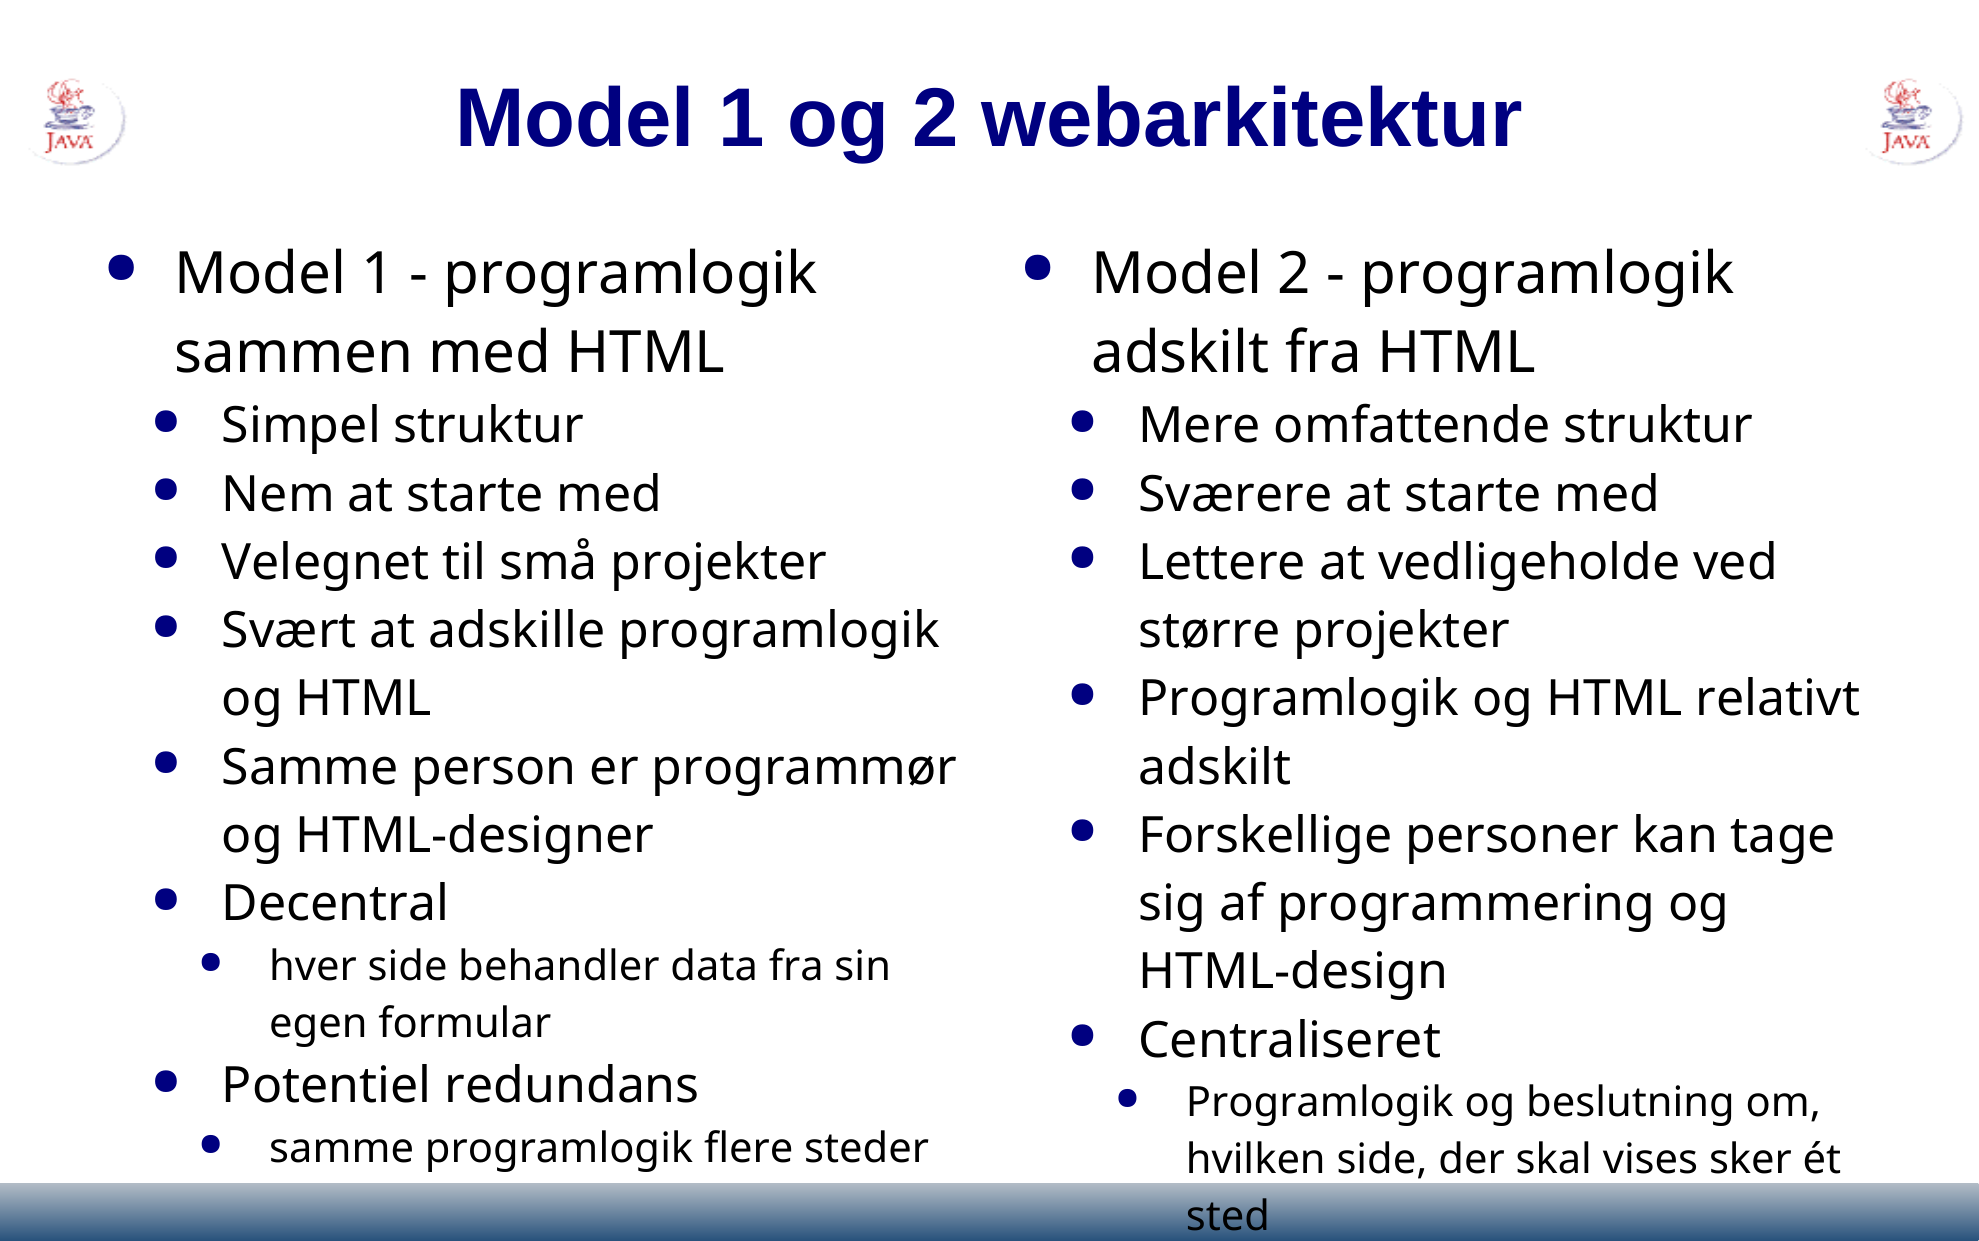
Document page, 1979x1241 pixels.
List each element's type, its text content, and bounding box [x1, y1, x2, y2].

title Model 1 og 2 webarkitektur [126, 14, 1853, 222]
picture [1853, 71, 1968, 169]
picture [12, 71, 126, 169]
list Model 1 - programlogik sammen med HTML Simpel struktur Nem at starte med Velegnet til små projekter Svært at adskille programlogik og HTML Samme person er programmør og HTML-designer Decentral hver side behandler data fra sin egen formular Potentiel redundans samme programlogik flere steder [92, 230, 965, 1183]
list Model 2 - programlogik adskilt fra HTML Mere omfattende struktur Sværere at starte med Lettere at vedligeholde ved større projekter Programlogik og HTML relativt adskilt Forskellige personer kan tage sig af programmering og HTML-design Centraliseret Programlogik og beslutning om, hvilken side, der skal vises sker ét sted [1008, 230, 1882, 1183]
